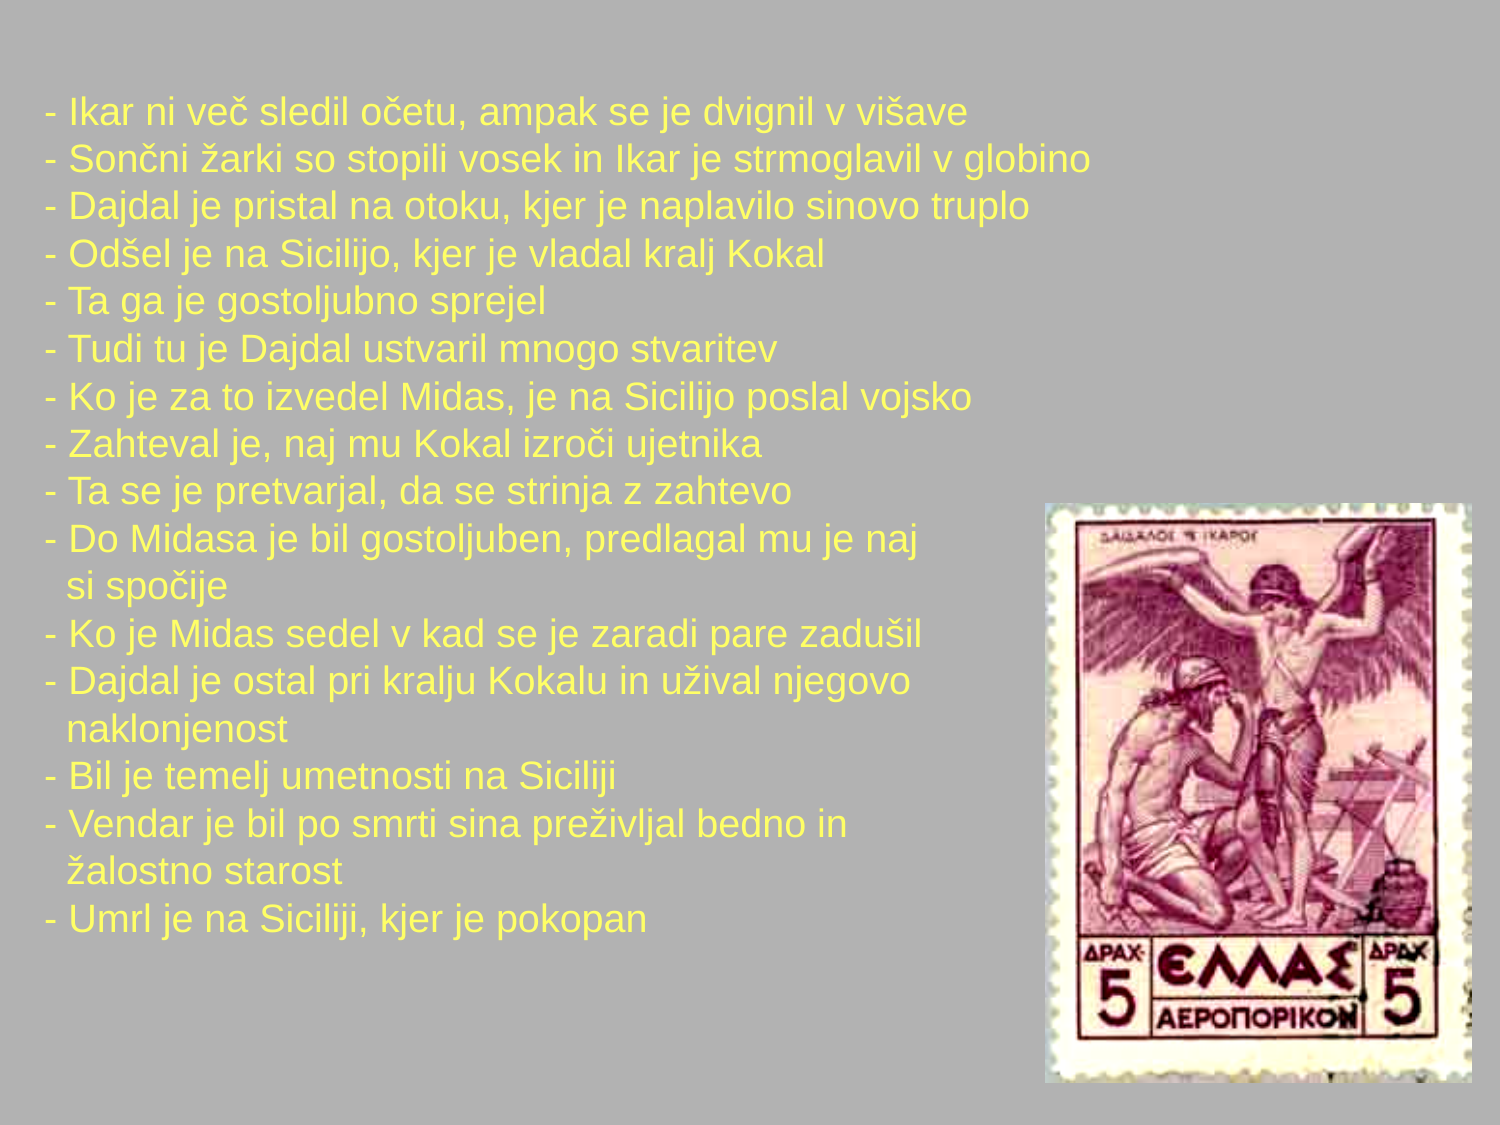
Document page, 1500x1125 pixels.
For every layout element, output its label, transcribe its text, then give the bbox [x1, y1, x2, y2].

picture [1045, 503, 1472, 1083]
text_box - Ikar ni več sledil očetu, ampak se je dvignil v višave - Sončni žarki so stopili vosek in Ikar je strmoglavil v globino - Dajdal je pristal na otoku, kjer je naplavilo sinovo truplo - Odšel je na Sicilijo, kjer je vladal kralj Kokal - Ta ga je gostoljubno sprejel - Tudi tu je Dajdal ustvaril mnogo stvaritev - Ko je za to izvedel Midas, je na Sicilijo poslal vojsko - Zahteval je, naj mu Kokal izroči ujetnika - Ta se je pretvarjal, da se strinja z zahtevo - Do Midasa je bil gostoljuben, predlagal mu je naj si spočije - Ko je Midas sedel v kad se je zaradi pare zadušil - Dajdal je ostal pri kralju Kokalu in užival njegovo naklonjenost - Bil je temelj umetnosti na Siciliji - Vendar je bil po smrti sina preživljal bedno in žalostno starost - Umrl je na Siciliji, kjer je pokopan [29, 78, 1176, 948]
